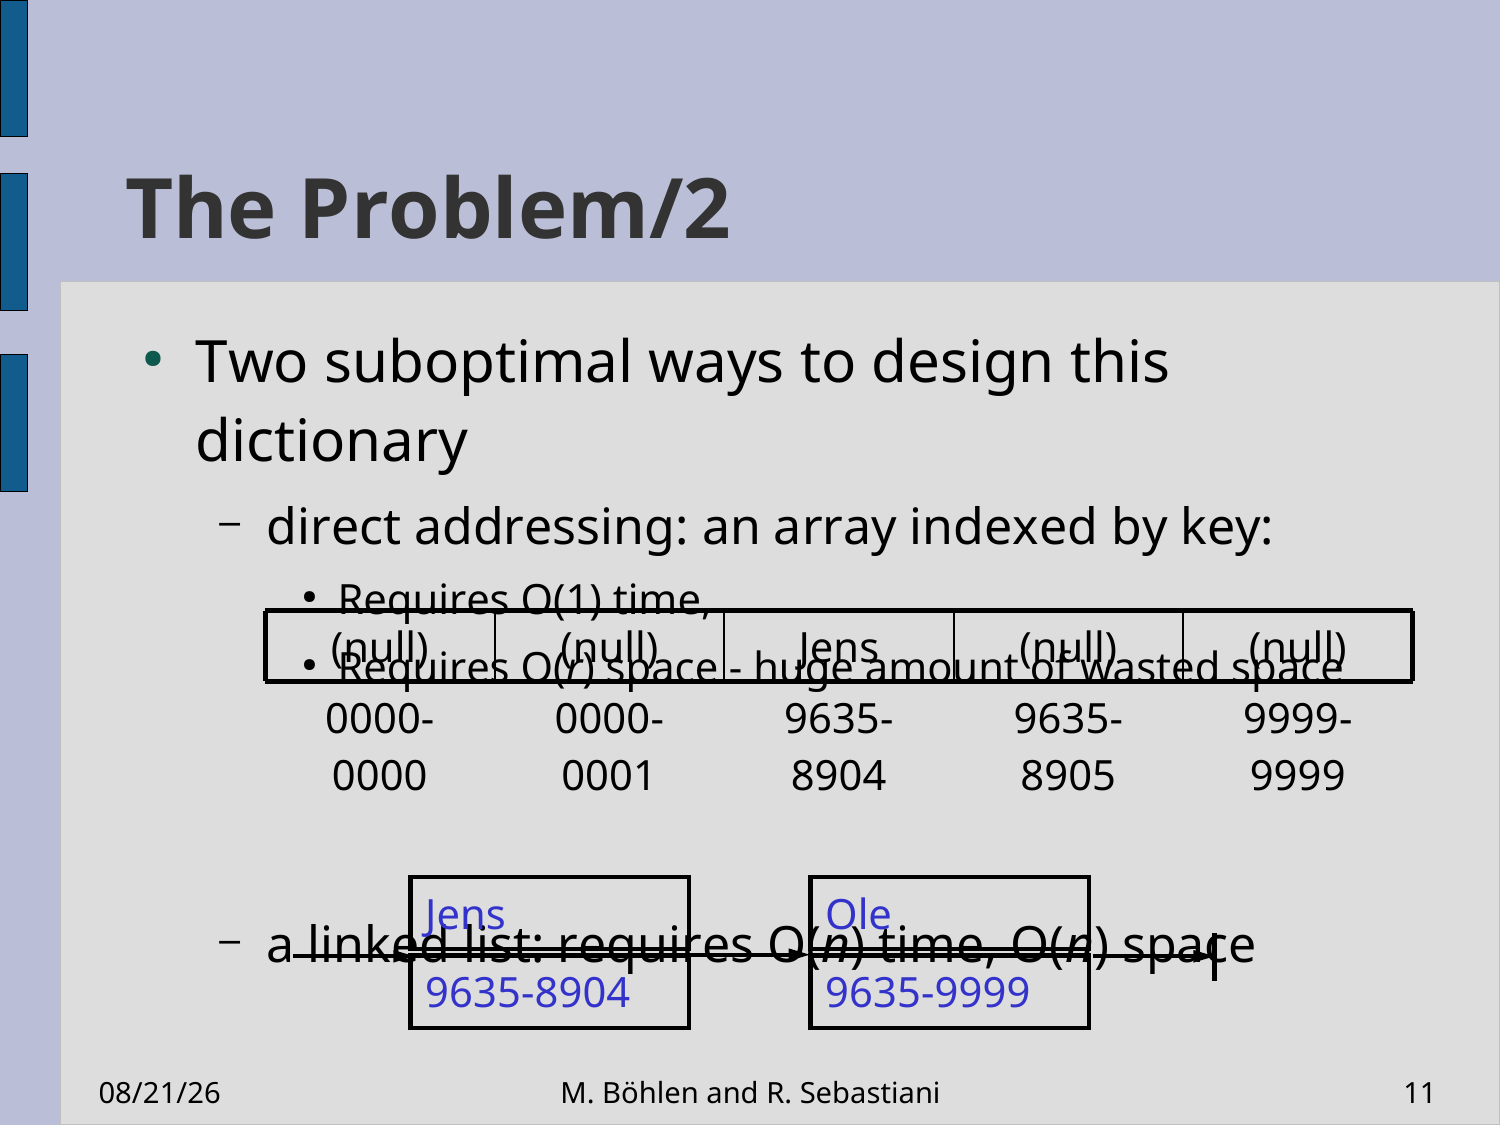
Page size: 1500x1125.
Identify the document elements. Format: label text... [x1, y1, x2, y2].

text_box 9635-8904 [410, 955, 690, 1028]
text_box 0000-0000 [265, 684, 495, 747]
title The Problem/2 [110, 67, 1392, 271]
text_box (null) [1184, 613, 1410, 679]
text_box Jens [725, 613, 953, 679]
text_box (null) [268, 613, 494, 679]
list Two suboptimal ways to design this dictionary direct addressing: an array indexed by key: Requires O(1) time, Requires O(r) space - huge amount of wasted space a linked list: requires O(n) time, O(n) space [110, 312, 1449, 1037]
text_box 9635-9999 [810, 955, 1090, 1028]
text_box (null) [955, 613, 1182, 679]
text_box 9999-9999 [1184, 684, 1413, 747]
text_box 9635-8904 [725, 684, 954, 747]
text_box Ole [810, 876, 1090, 950]
text_box Jens [410, 876, 690, 950]
text_box (null) [496, 613, 723, 679]
text_box 9635-8905 [954, 684, 1184, 747]
text_box 0000-0001 [495, 684, 725, 747]
